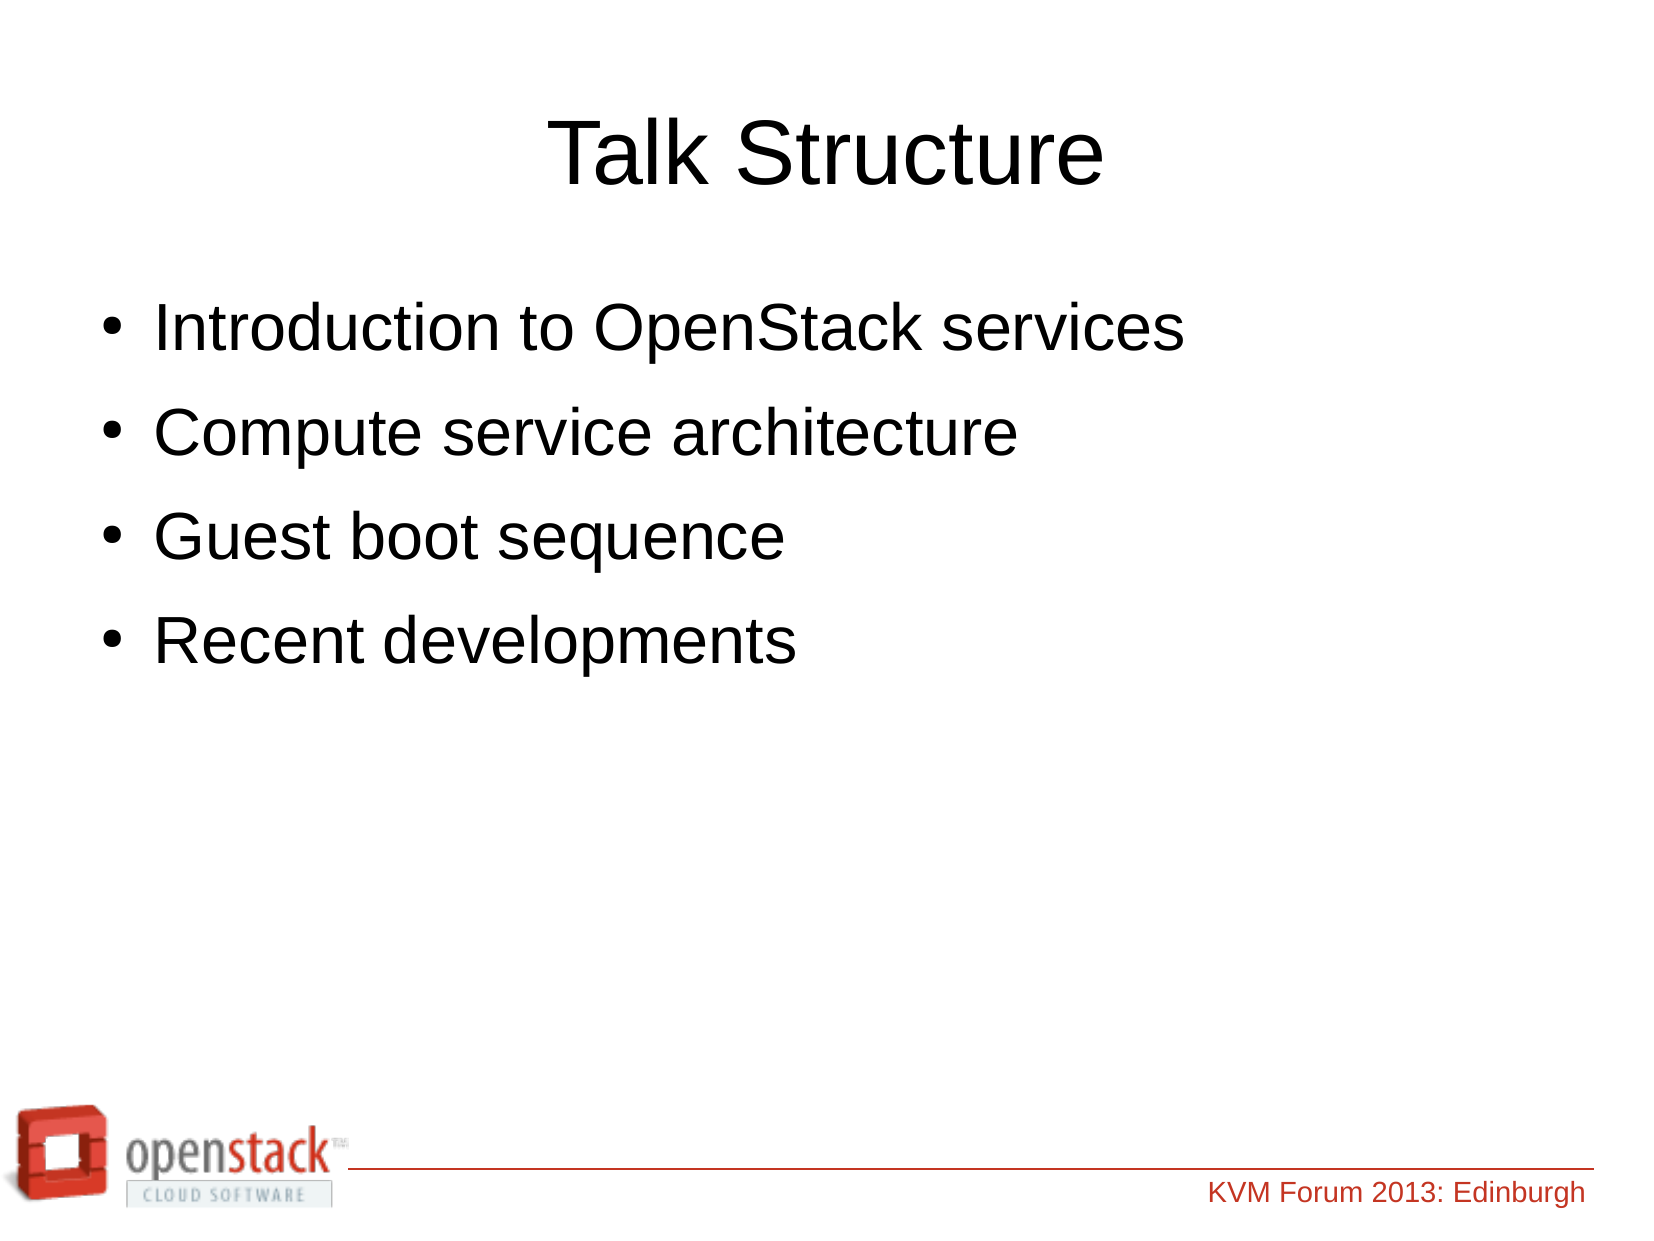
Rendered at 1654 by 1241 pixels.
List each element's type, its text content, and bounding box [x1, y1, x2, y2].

title Talk Structure [82, 49, 1571, 257]
list Introduction to OpenStack services Compute service architecture Guest boot sequence Recent developments [82, 290, 1571, 1010]
picture [0, 1101, 349, 1219]
